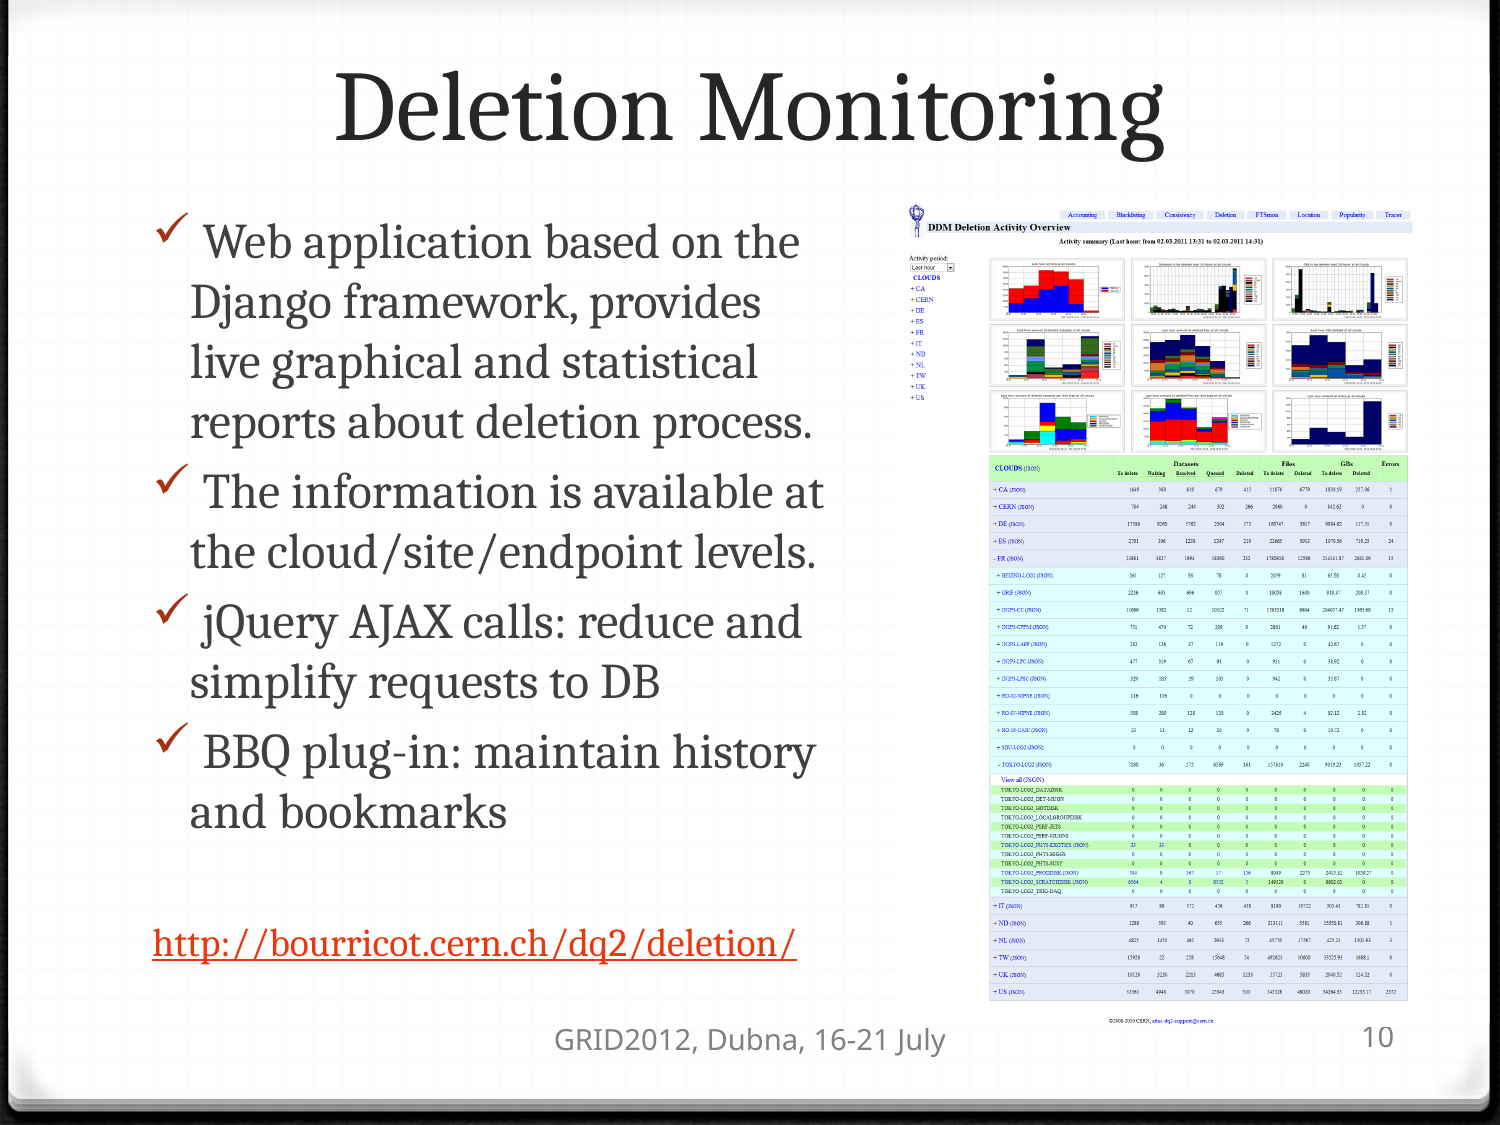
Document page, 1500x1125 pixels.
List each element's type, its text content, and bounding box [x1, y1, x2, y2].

title Deletion Monitoring [90, 0, 1410, 202]
footer GRID2012, Dubna, 16-21 July [512, 1008, 988, 1069]
picture [0, 0, 1500, 1125]
list Web application based on the Django framework, provides live graphical and statistical reports about deletion process. The information is available at the cloud/site/endpoint levels. jQuery AJAX calls: reduce and simplify requests to DB BBQ plug-in: maintain history and bookmarks http://bourricot.cern.ch/dq2/deletion/ [137, 201, 853, 983]
slide_number <number> [1059, 1027, 1410, 1069]
